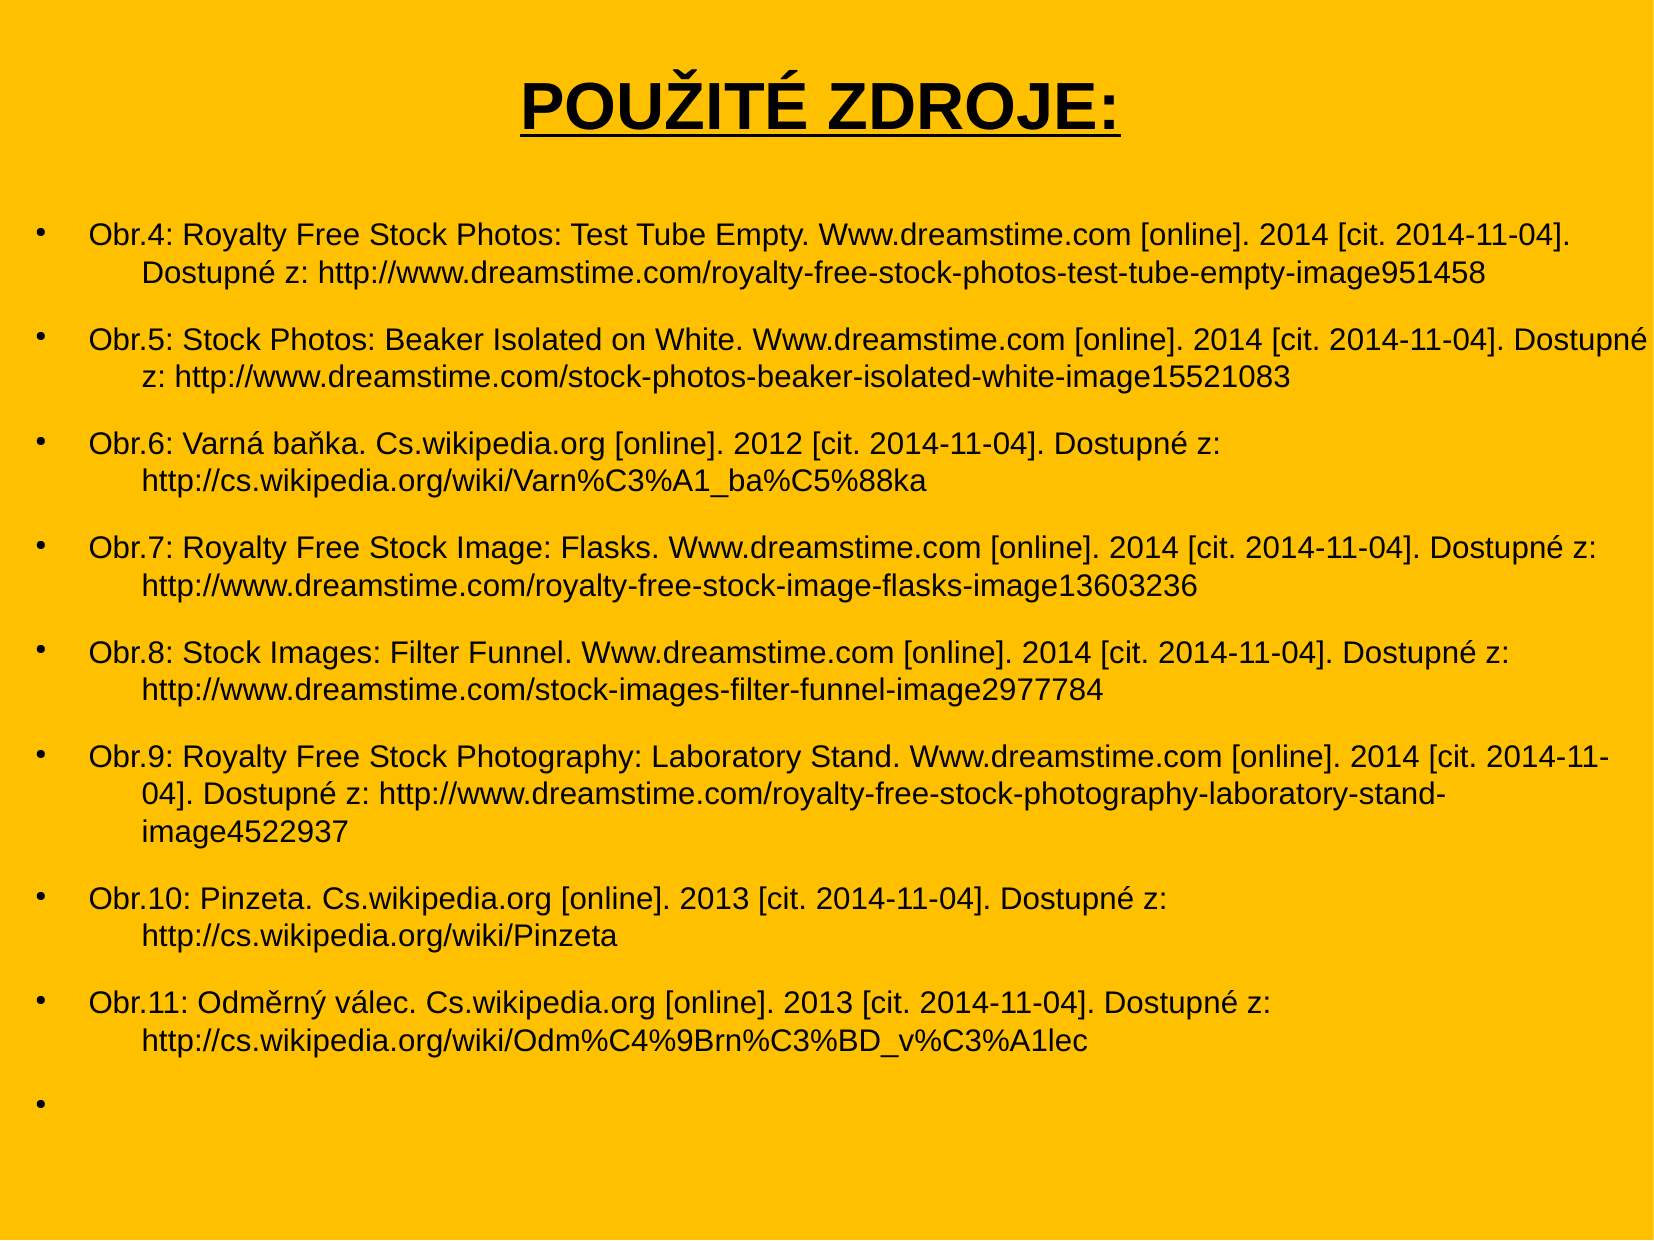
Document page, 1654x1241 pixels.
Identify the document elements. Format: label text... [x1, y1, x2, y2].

title POUŽITÉ ZDROJE: [76, 0, 1565, 147]
list Obr.4: Royalty Free Stock Photos: Test Tube Empty. Www.dreamstime.com [online]. 2014 [cit. 2014-11-04]. Dostupné z: http://www.dreamstime.com/royalty-free-stock-photos-test-tube-empty-image951458 Obr.5: Stock Photos: Beaker Isolated on White. Www.dreamstime.com [online]. 2014 [cit. 2014-11-04]. Dostupné z: http://www.dreamstime.com/stock-photos-beaker-isolated-white-image15521083 Obr.6: Varná baňka. Cs.wikipedia.org [online]. 2012 [cit. 2014-11-04]. Dostupné z: http://cs.wikipedia.org/wiki/Varn%C3%A1_ba%C5%88ka Obr.7: Royalty Free Stock Image: Flasks. Www.dreamstime.com [online]. 2014 [cit. 2014-11-04]. Dostupné z: http://www.dreamstime.com/royalty-free-stock-image-flasks-image13603236 Obr.8: Stock Images: Filter Funnel. Www.dreamstime.com [online]. 2014 [cit. 2014-11-04]. Dostupné z: http://www.dreamstime.com/stock-images-filter-funnel-image2977784 Obr.9: Royalty Free Stock Photography: Laboratory Stand. Www.dreamstime.com [online]. 2014 [cit. 2014-11-04]. Dostupné z: http://www.dreamstime.com/royalty-free-stock-photography-laboratory-stand-image4522937 Obr.10: Pinzeta. Cs.wikipedia.org [online]. 2013 [cit. 2014-11-04]. Dostupné z: http://cs.wikipedia.org/wiki/Pinzeta Obr.11: Odměrný válec. Cs.wikipedia.org [online]. 2013 [cit. 2014-11-04]. Dostupné z: http://cs.wikipedia.org/wiki/Odm%C4%9Brn%C3%BD_v%C3%A1lec [0, 147, 1654, 1096]
